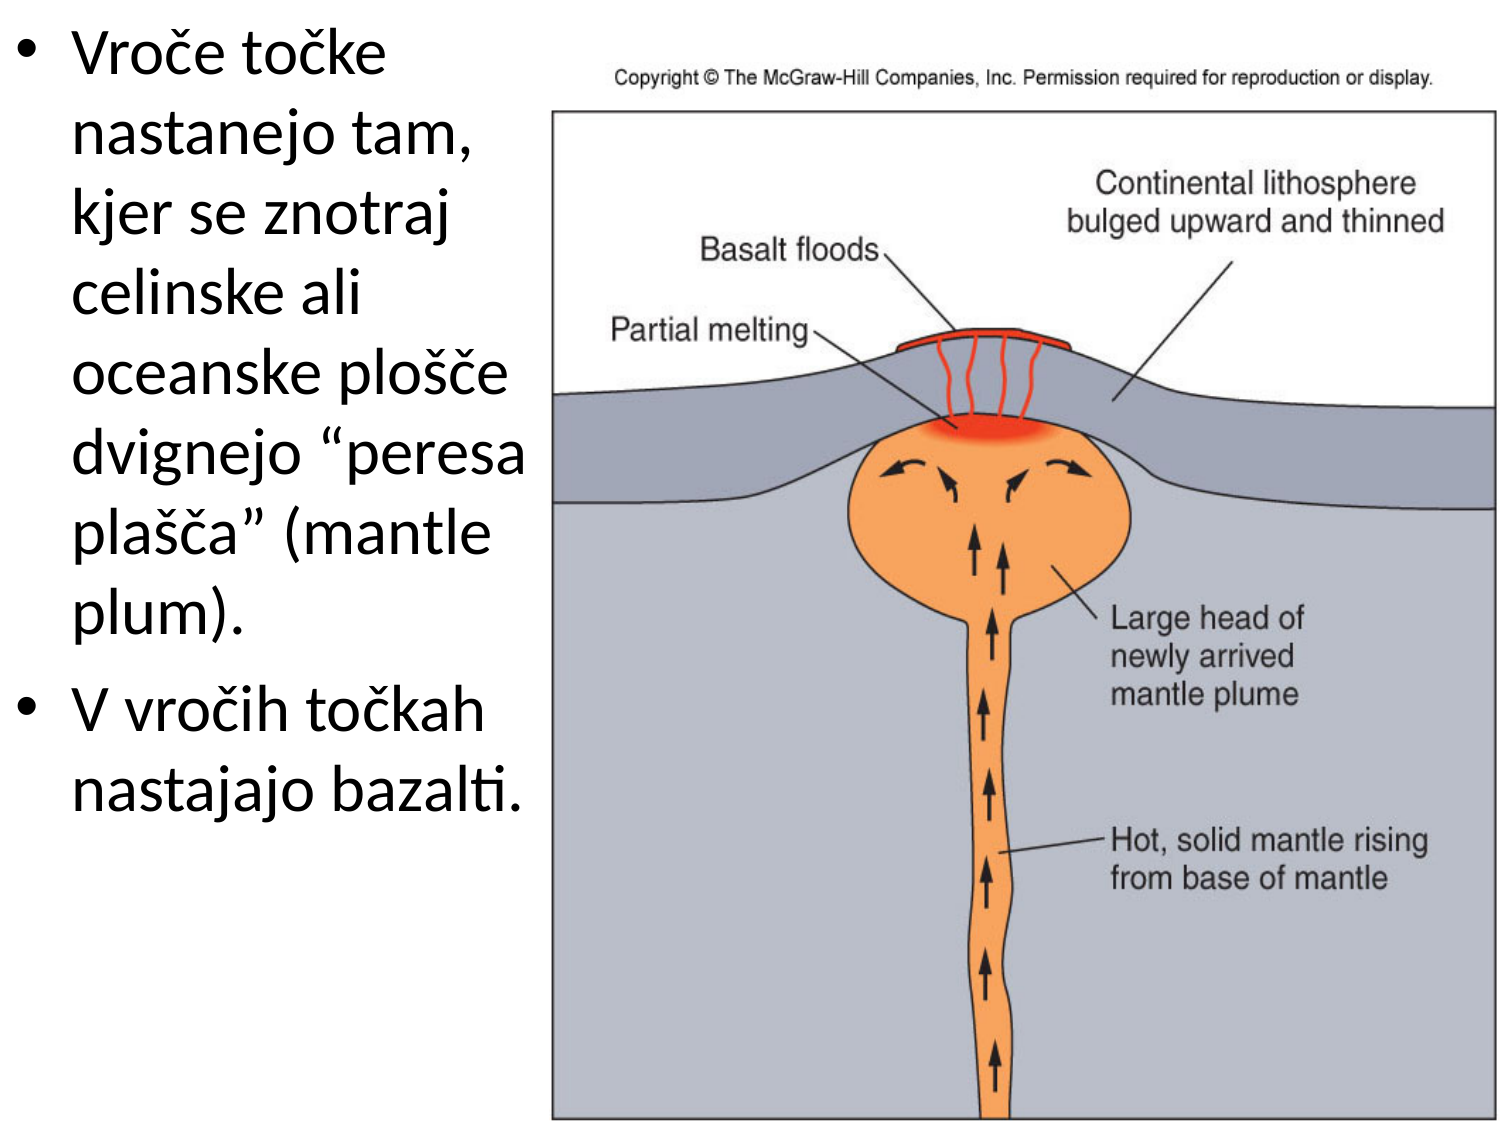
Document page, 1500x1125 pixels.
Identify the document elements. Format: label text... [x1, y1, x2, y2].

text_box [549, 62, 1500, 1125]
list Vroče točke nastanejo tam, kjer se znotraj celinske ali oceanske plošče dvignejo “peresa plašča” (mantle plum). V vročih točkah nastajajo bazalti. [0, 0, 563, 1125]
